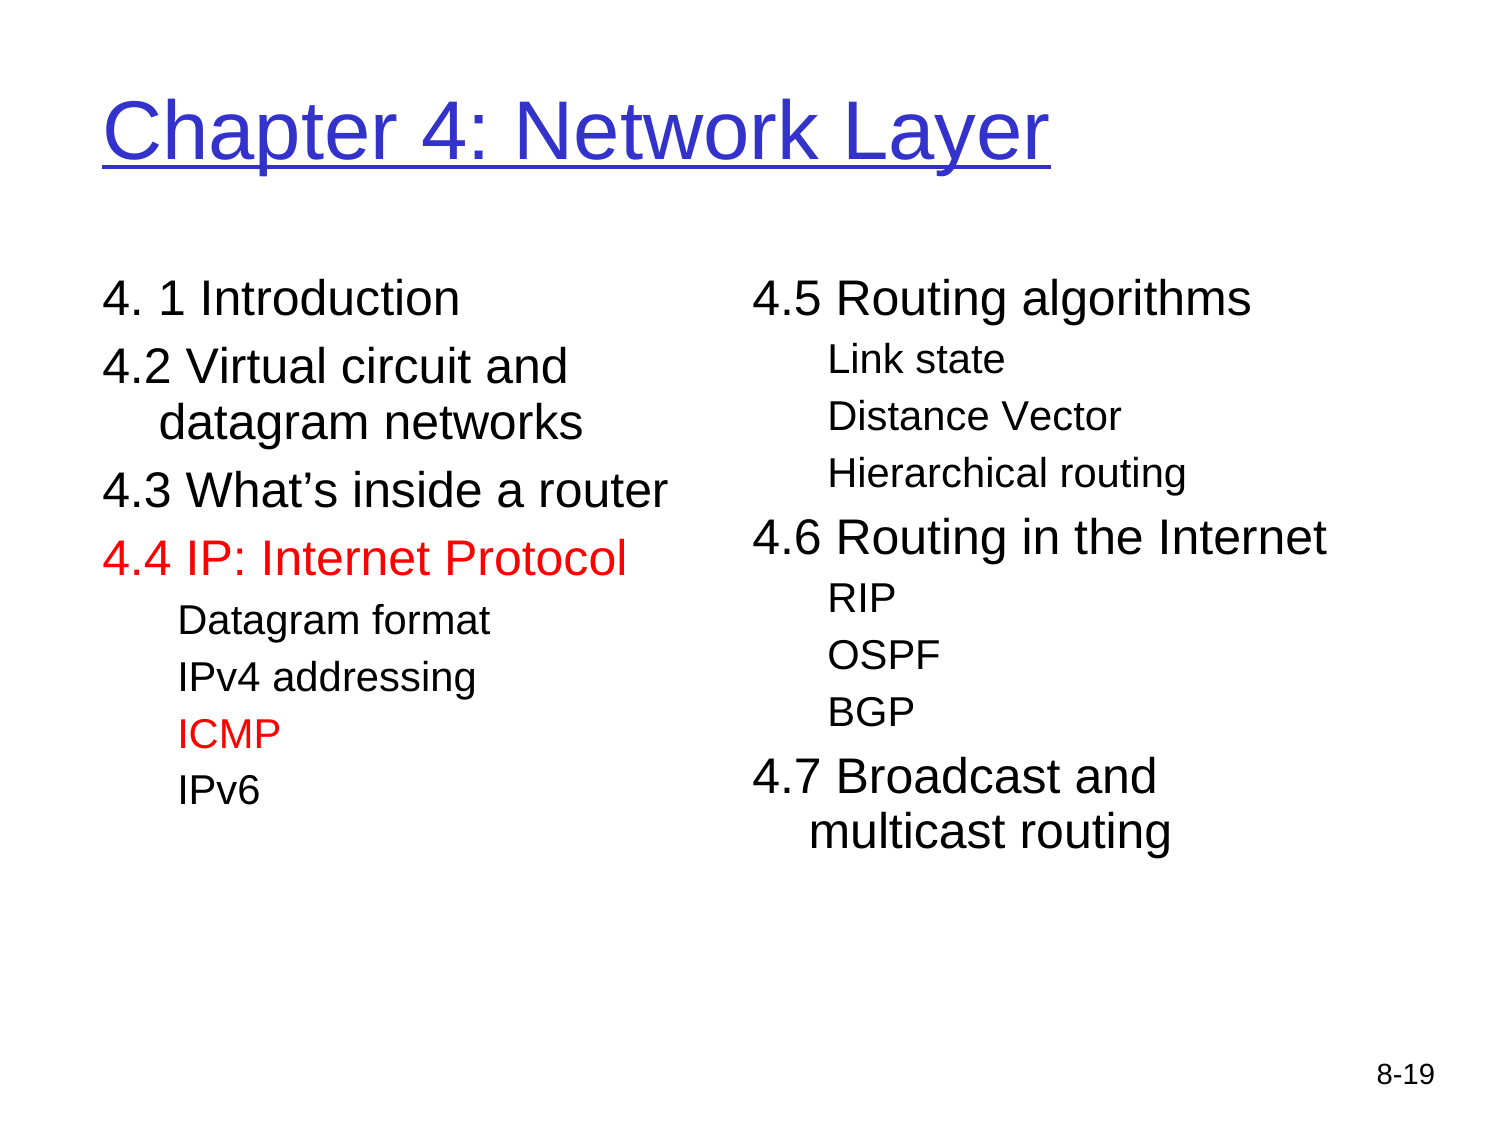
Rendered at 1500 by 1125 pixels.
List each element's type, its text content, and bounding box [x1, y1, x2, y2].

list 4. 1 Introduction 4.2 Virtual circuit and datagram networks 4.3 What’s inside a router 4.4 IP: Internet Protocol Datagram format IPv4 addressing ICMP IPv6 [87, 262, 713, 1026]
list 4.5 Routing algorithms Link state Distance Vector Hierarchical routing 4.6 Routing in the Internet RIP OSPF BGP 4.7 Broadcast and multicast routing [737, 262, 1363, 1026]
title Chapter 4: Network Layer [87, 37, 1363, 225]
